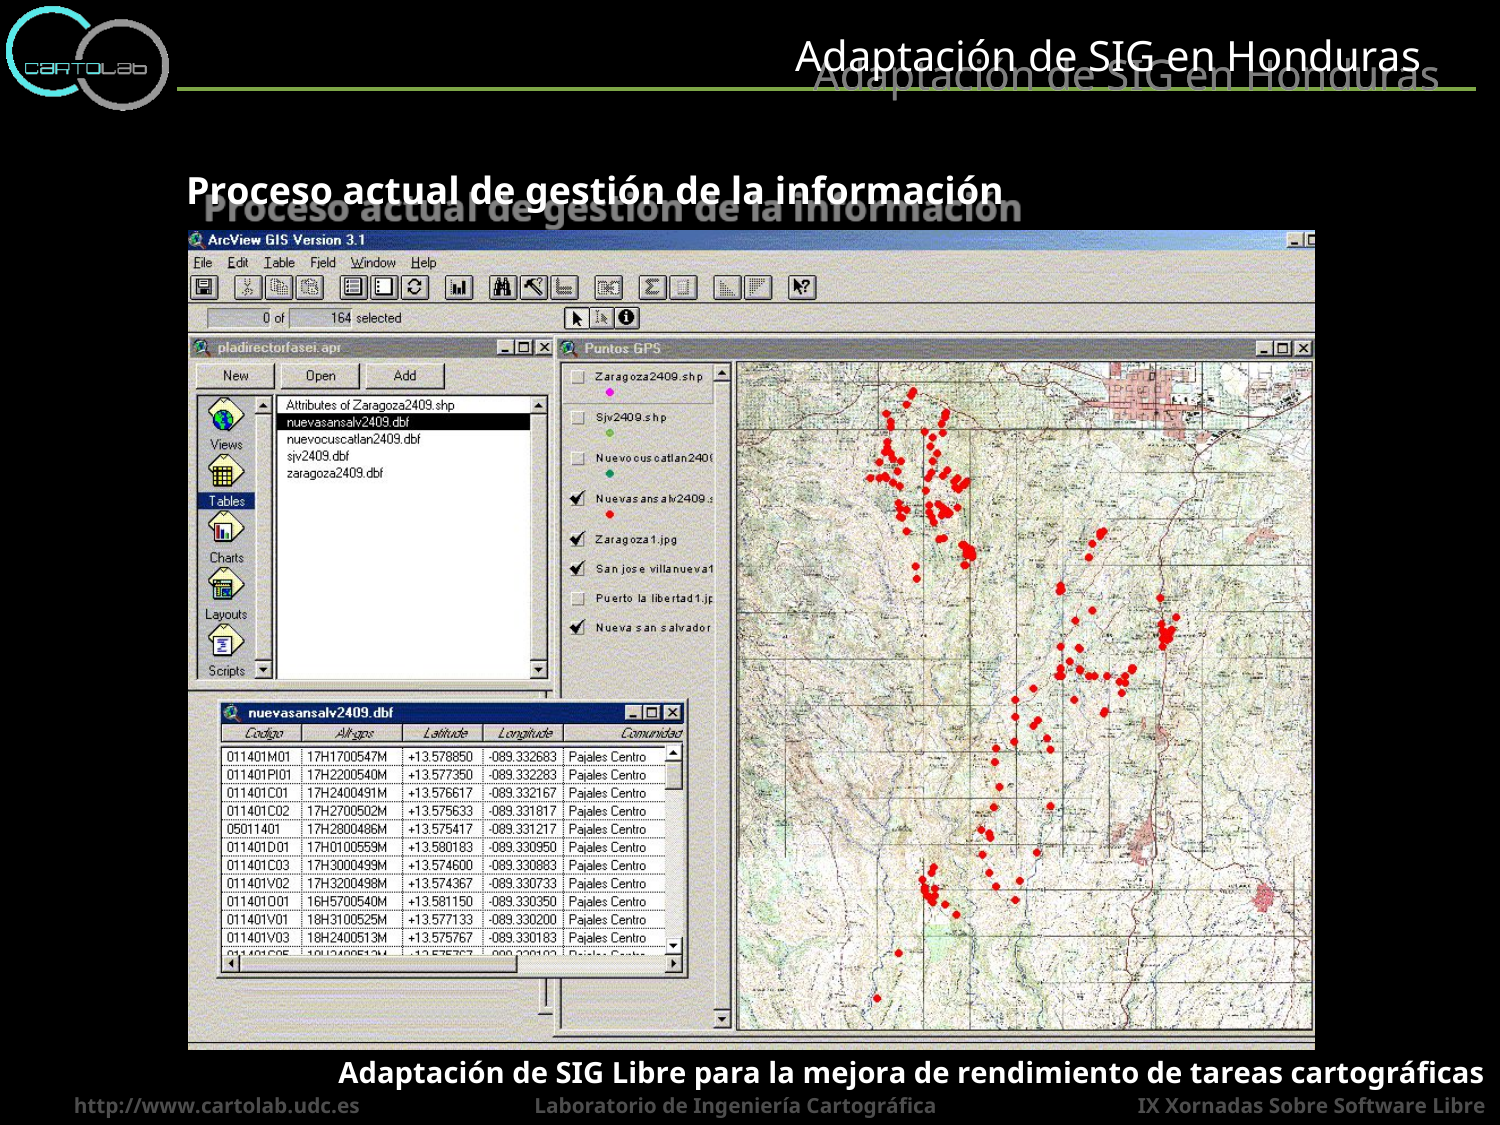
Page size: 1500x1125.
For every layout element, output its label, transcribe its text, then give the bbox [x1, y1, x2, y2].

picture [188, 230, 1315, 1050]
text_box Proceso actual de gestión de la información [171, 159, 1441, 916]
text_box Adaptación de SIG en Honduras [781, 22, 1483, 88]
